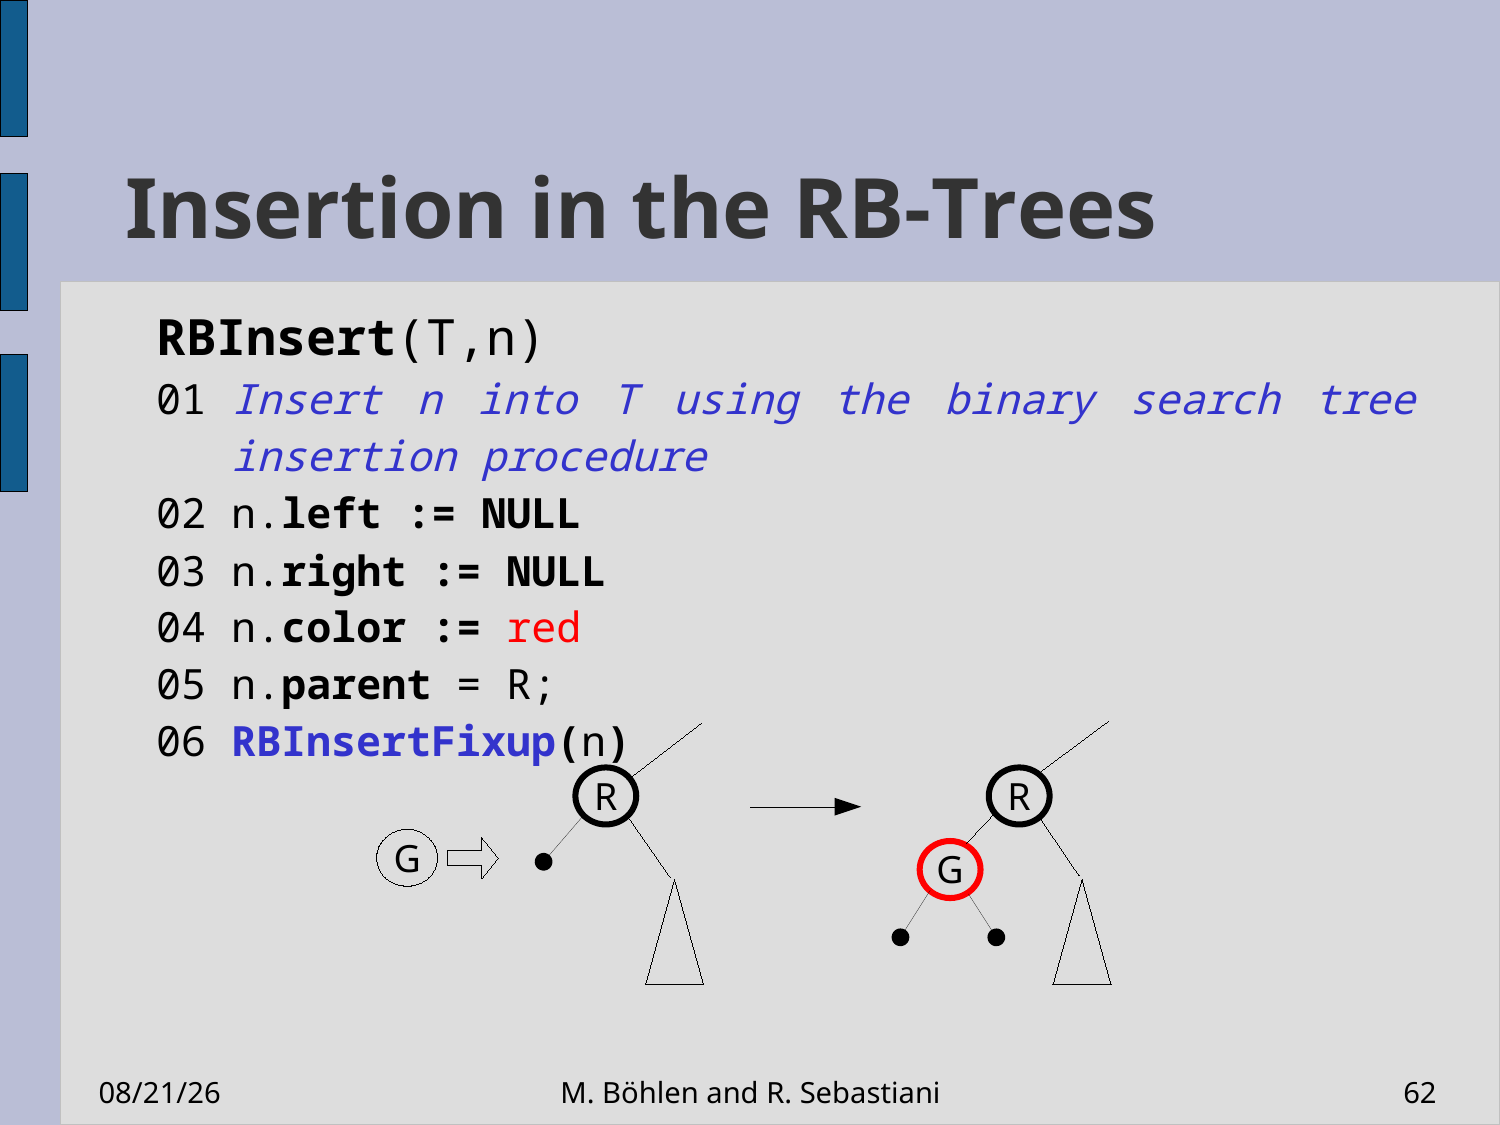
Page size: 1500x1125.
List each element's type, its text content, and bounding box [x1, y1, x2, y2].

text_box R [988, 767, 1050, 825]
text_box G [919, 841, 981, 899]
text_box G [376, 829, 438, 887]
text_box RBInsert(T,n) 01 Insert n into T using the binary search tree insertion procedure 02 n.left := NULL 03 n.right := NULL 04 n.color := red 05 n.parent = R; 06 RBInsertFixup(n) [141, 294, 1430, 777]
title Insertion in the RB-Trees [110, 67, 1392, 271]
text_box R [575, 767, 637, 825]
